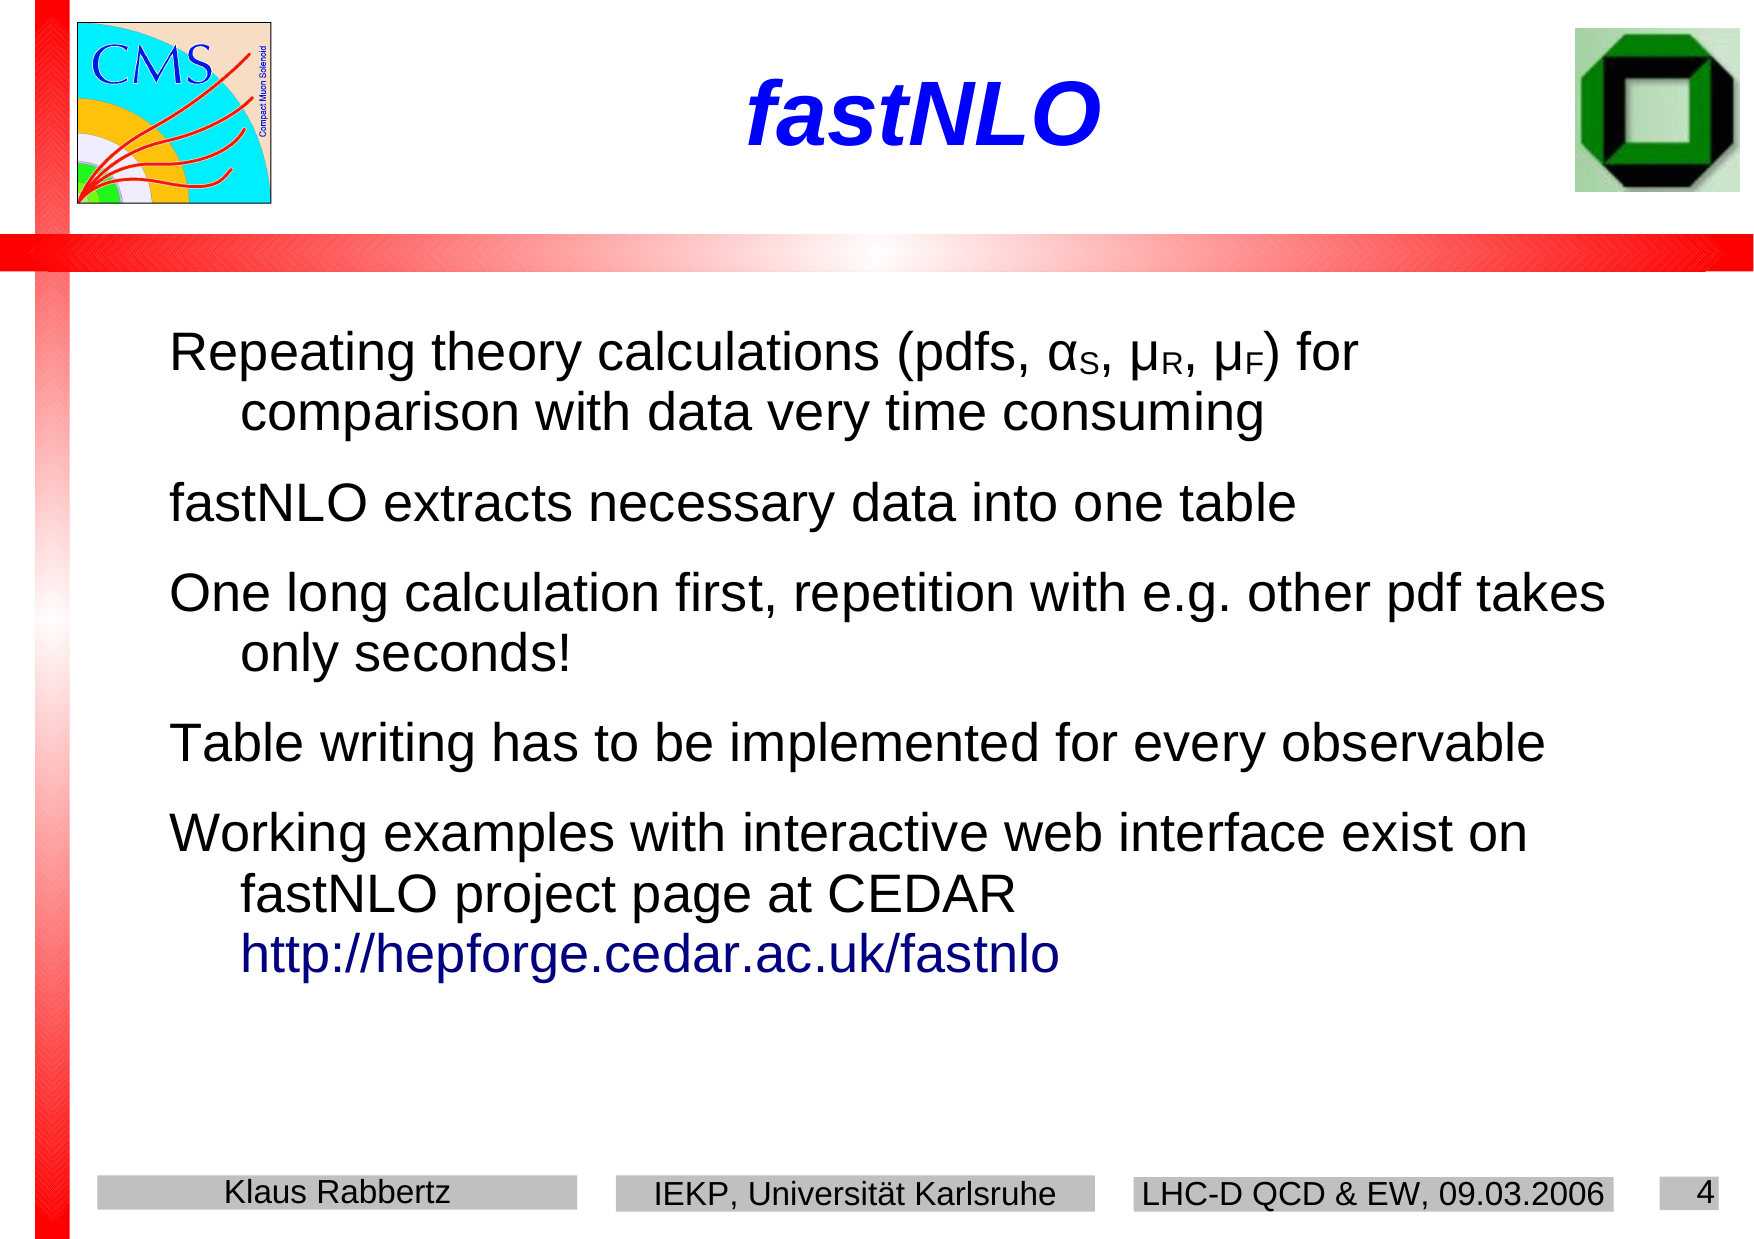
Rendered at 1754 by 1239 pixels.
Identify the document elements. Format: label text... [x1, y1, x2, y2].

picture [76, 21, 272, 204]
title fastNLO [282, 10, 1566, 217]
list Repeating theory calculations (pdfs, αS, μR, μF) for comparison with data very time consuming fastNLO extracts necessary data into one table One long calculation first, repetition with e.g. other pdf takes only seconds! Table writing has to be implemented for every observable Working examples with interactive web interface exist on fastNLO project page at CEDARhttp://hepforge.cedar.ac.uk/fastnlo [157, 321, 1655, 1077]
picture [1575, 28, 1740, 192]
